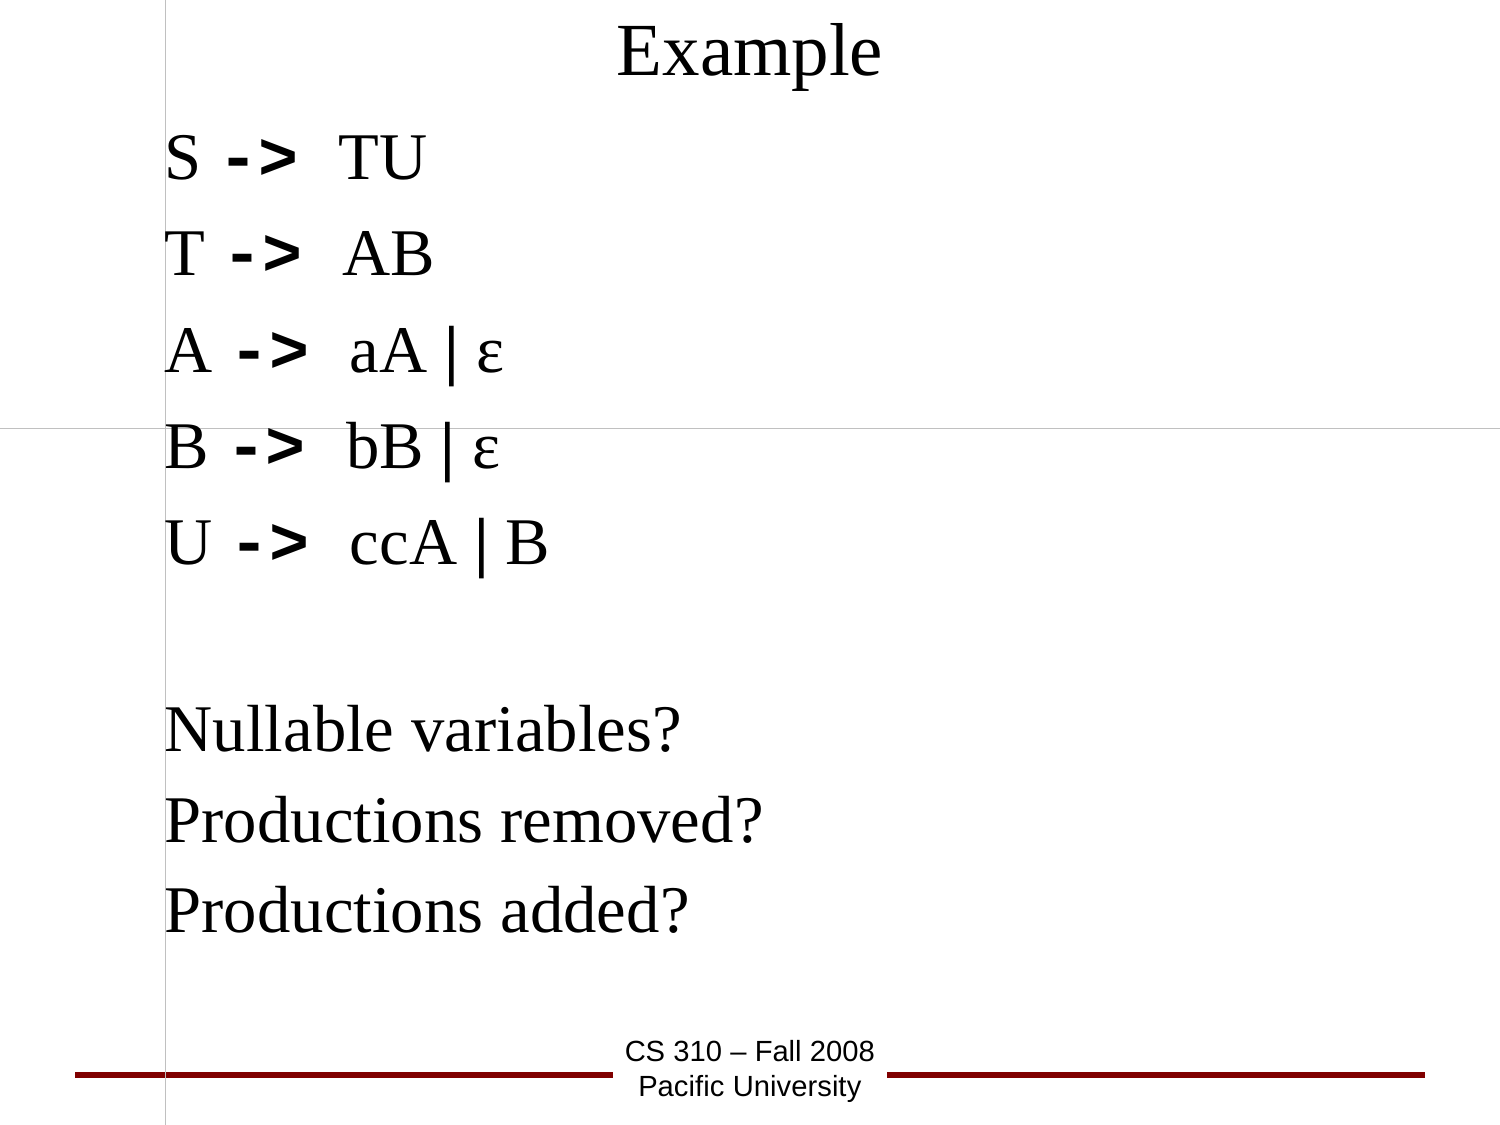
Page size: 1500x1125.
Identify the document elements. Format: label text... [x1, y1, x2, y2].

title Example [112, 0, 1388, 103]
list S -> TU T -> AB A -> aA | ε B -> bB | ε U -> ccA | B Nullable variables? Productions removed? Productions added? [150, 112, 1388, 1001]
